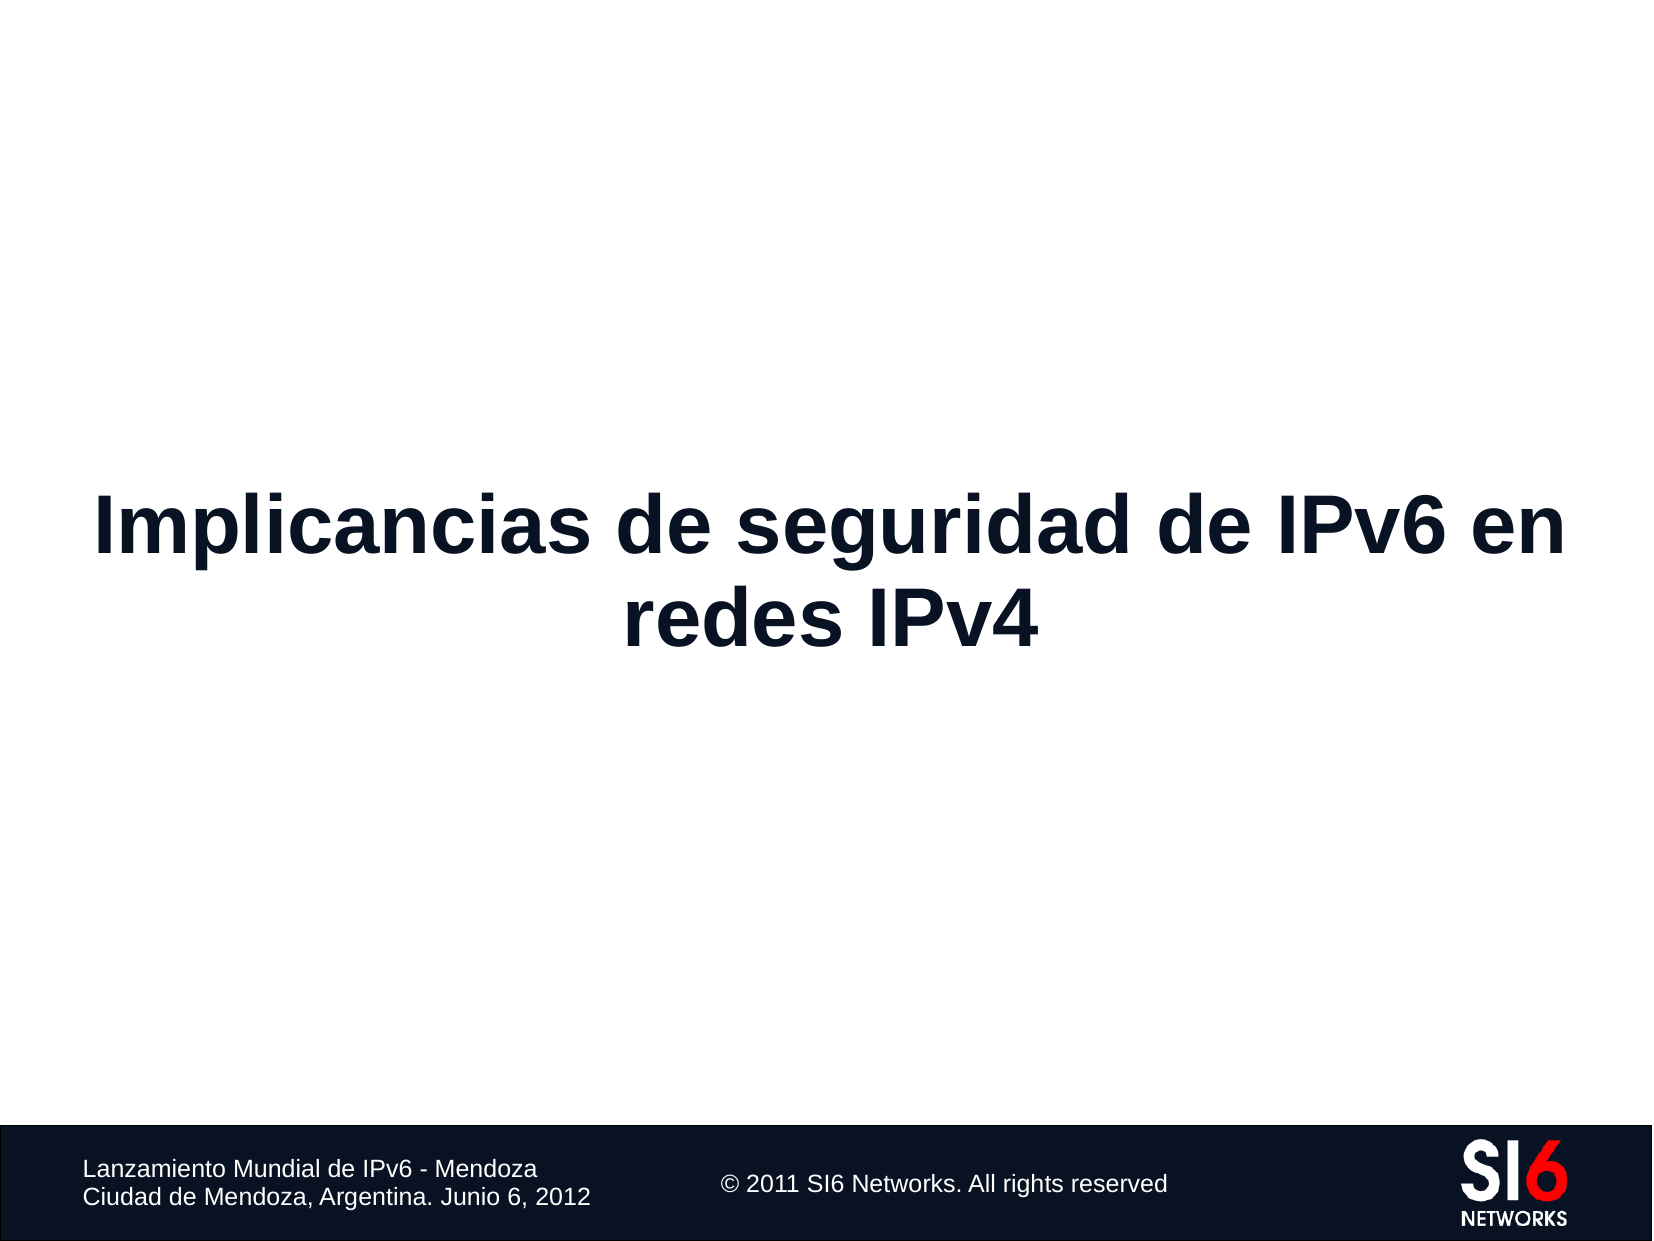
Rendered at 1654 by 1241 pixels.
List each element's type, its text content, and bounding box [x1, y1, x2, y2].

picture [1461, 1139, 1567, 1226]
title Implicancias de seguridad de IPv6 en redes IPv4 [86, 467, 1576, 676]
